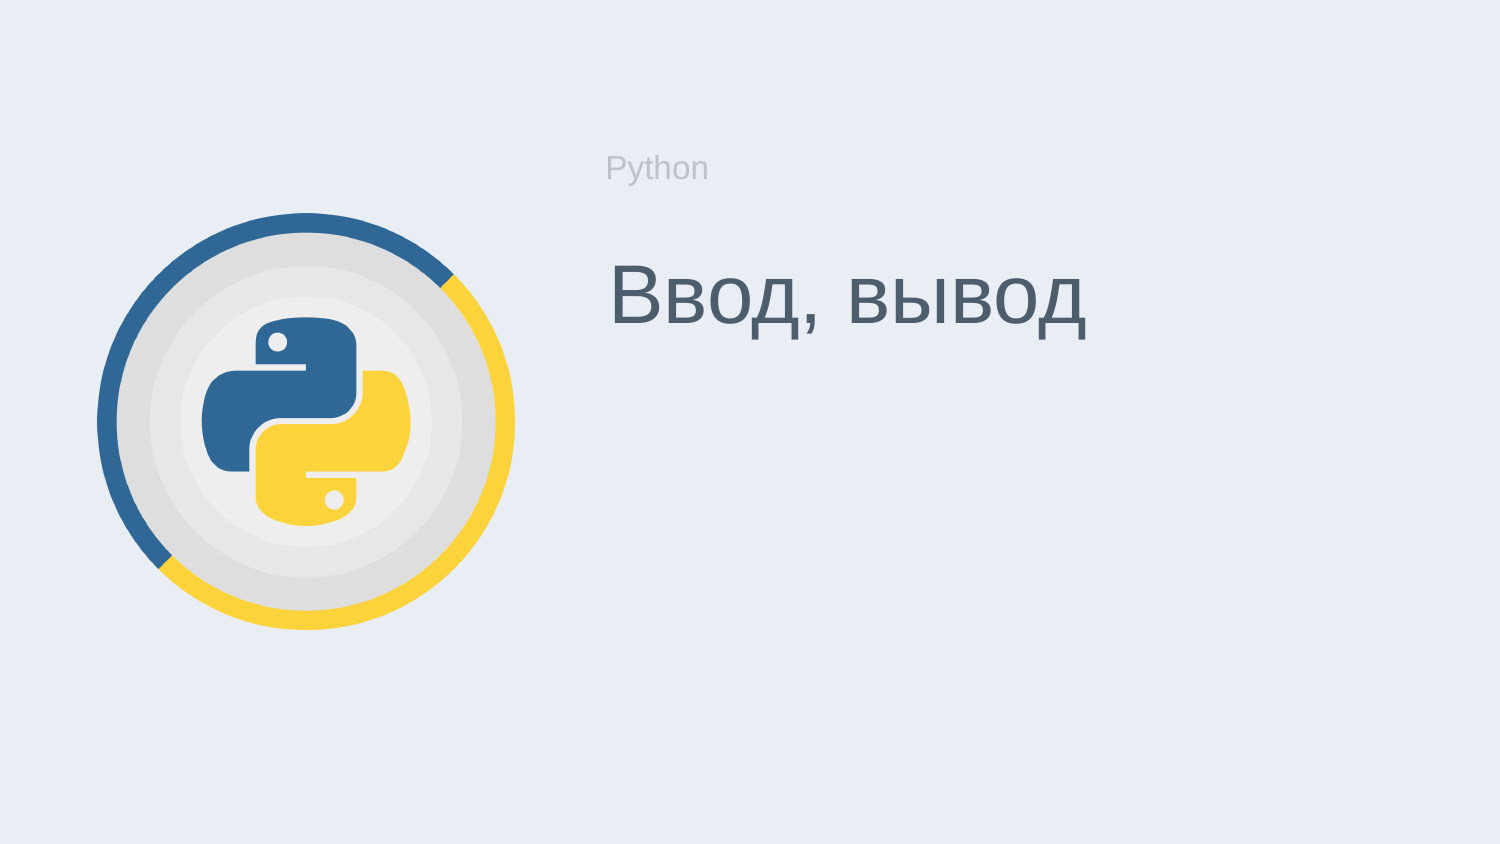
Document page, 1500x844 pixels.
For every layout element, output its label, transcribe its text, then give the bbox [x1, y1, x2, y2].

text_box Ввод, вывод [603, 235, 1423, 608]
title Python [601, 141, 1182, 188]
picture [97, 213, 515, 630]
